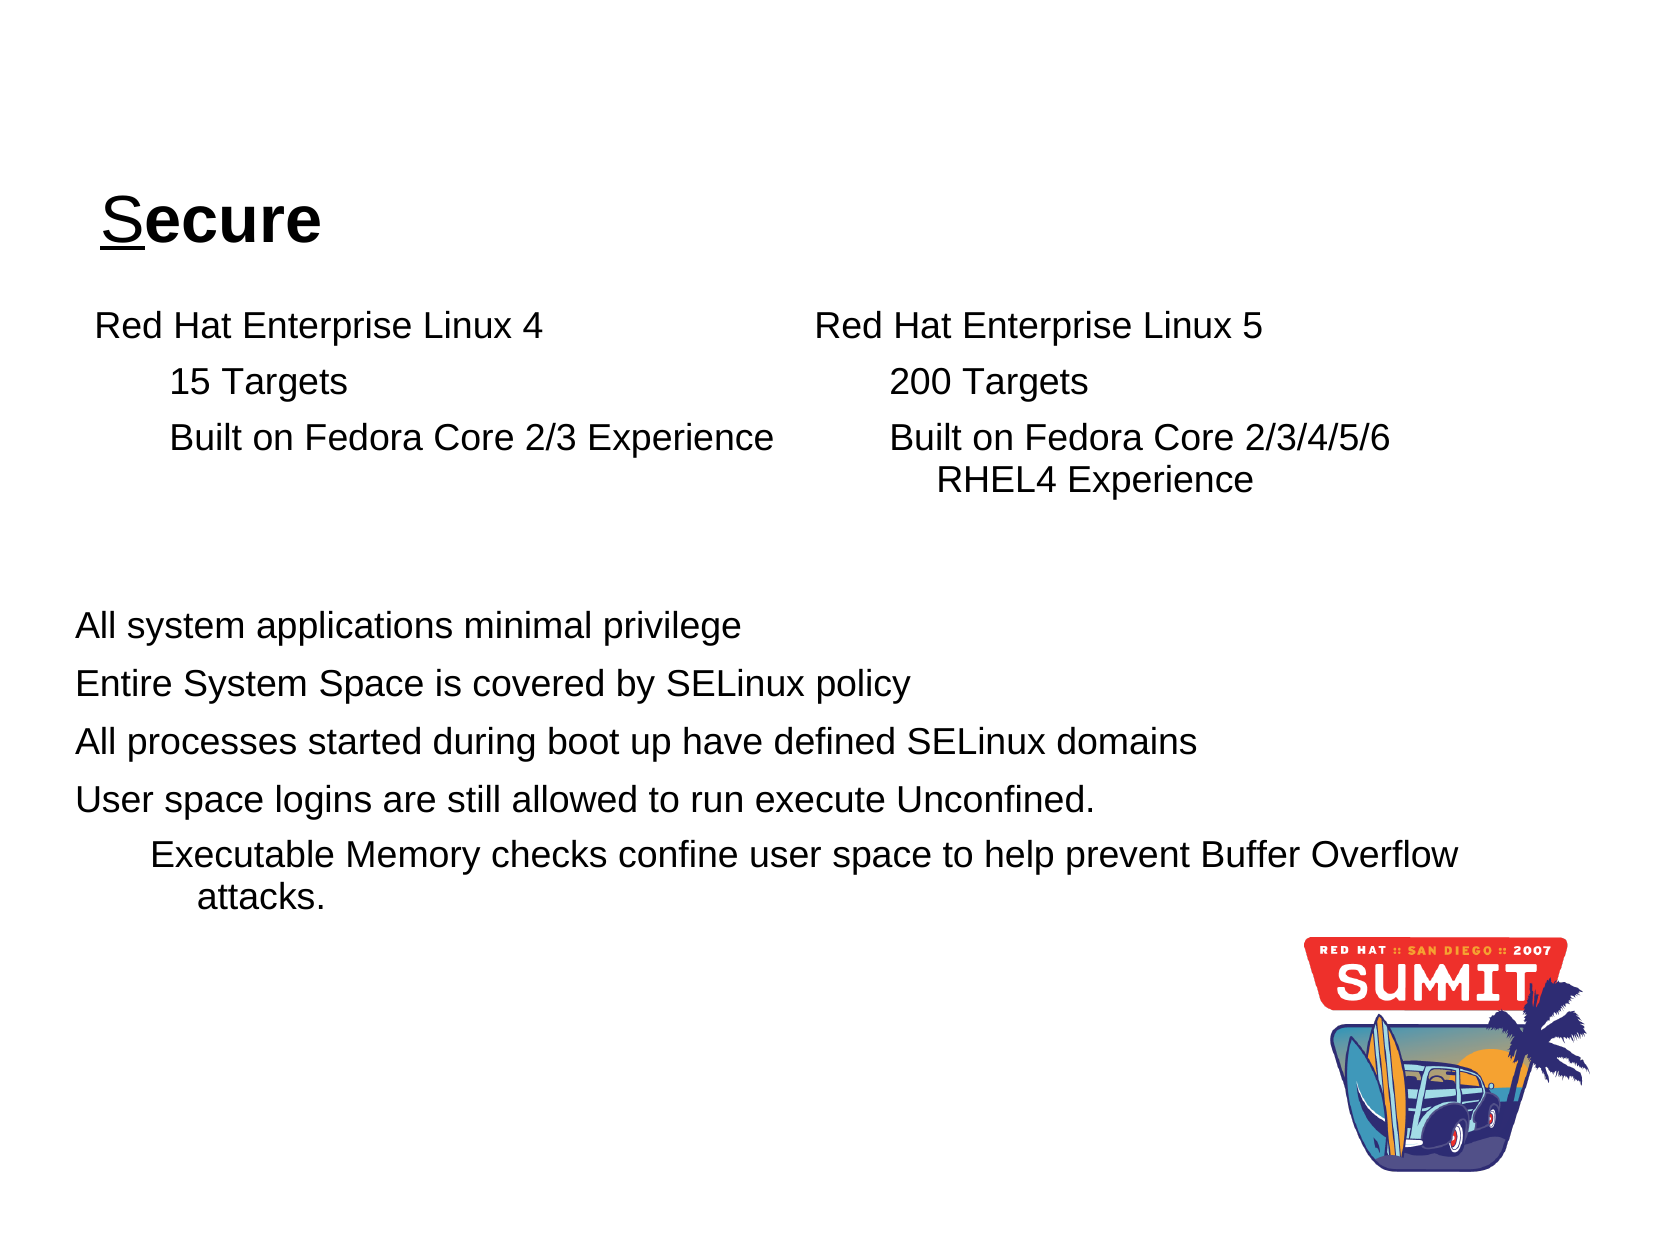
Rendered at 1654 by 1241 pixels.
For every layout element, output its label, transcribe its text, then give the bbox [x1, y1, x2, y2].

list All system applications minimal privilege Entire System Space is covered by SELinux policy All processes started during boot up have defined SELinux domains User space logins are still allowed to run execute Unconfined. Executable Memory checks confine user space to help prevent Buffer Overflow attacks. [75, 604, 1576, 945]
picture [1304, 937, 1590, 1172]
list Red Hat Enterprise Linux 5 200 Targets Built on Fedora Core 2/3/4/5/6 RHEL4 Experience [814, 304, 1501, 563]
list Red Hat Enterprise Linux 4 15 Targets Built on Fedora Core 2/3 Experience [94, 304, 781, 563]
title Secure [100, 164, 1506, 275]
